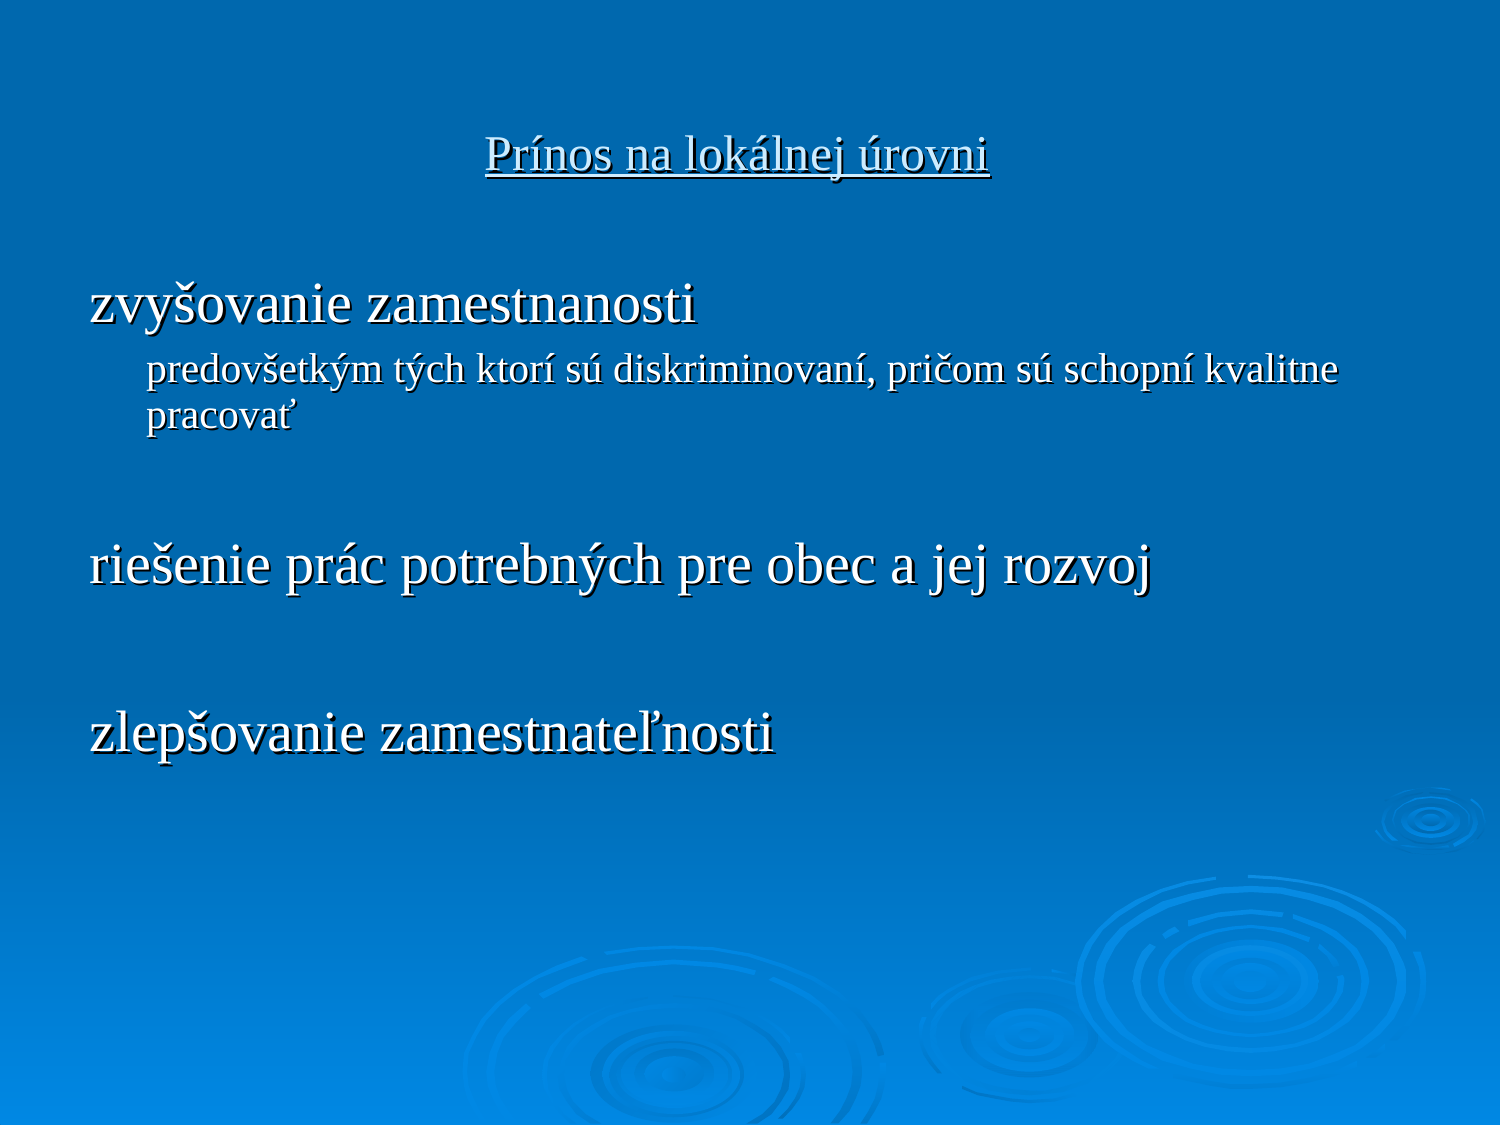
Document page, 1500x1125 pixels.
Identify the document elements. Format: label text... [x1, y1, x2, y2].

title Prínos na lokálnej úrovni [75, 45, 1426, 233]
list zvyšovanie zamestnanosti predovšetkým tých ktorí sú diskriminovaní, pričom sú schopní kvalitne pracovať riešenie prác potrebných pre obec a jej rozvoj zlepšovanie zamestnateľnosti [75, 262, 1426, 1006]
